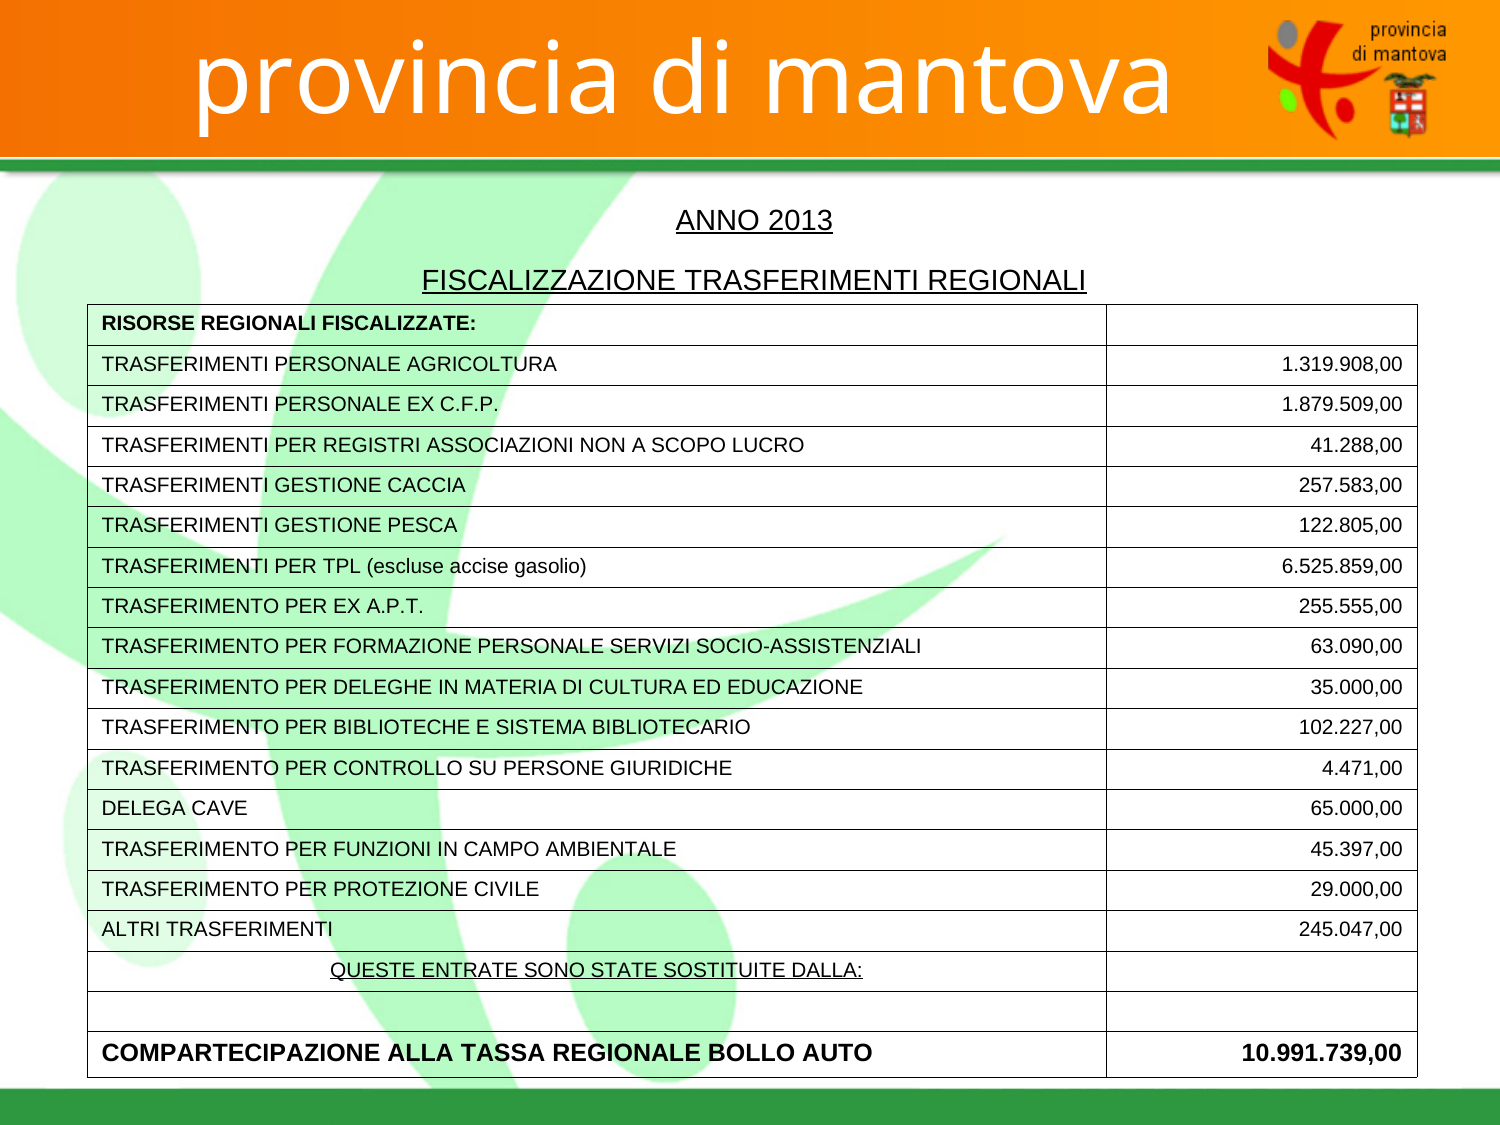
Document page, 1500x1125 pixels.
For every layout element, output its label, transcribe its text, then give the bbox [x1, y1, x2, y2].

table_cell 122.805,00 [1107, 507, 1417, 547]
table_cell TRASFERIMENTI PER REGISTRI ASSOCIAZIONI NON A SCOPO LUCRO [88, 427, 1106, 466]
table_cell TRASFERIMENTO PER FUNZIONI IN CAMPO AMBIENTALE [88, 830, 1106, 870]
text_box provincia di mantova [176, 5, 1205, 142]
table_cell TRASFERIMENTO PER FORMAZIONE PERSONALE SERVIZI SOCIO-ASSISTENZIALI [88, 628, 1106, 668]
table_cell [88, 992, 1106, 1031]
table_cell QUESTE ENTRATE SONO STATE SOSTITUITE DALLA: [88, 952, 1106, 991]
table_cell 6.525.859,00 [1107, 548, 1417, 587]
table_cell TRASFERIMENTO PER DELEGHE IN MATERIA DI CULTURA ED EDUCAZIONE [88, 669, 1106, 708]
table_cell TRASFERIMENTO PER BIBLIOTECHE E SISTEMA BIBLIOTECARIO [88, 709, 1106, 749]
table_cell 1.879.509,00 [1107, 386, 1417, 426]
table_cell TRASFERIMENTI PERSONALE AGRICOLTURA [88, 346, 1106, 385]
table_cell 45.397,00 [1107, 830, 1417, 870]
table_cell TRASFERIMENTI PERSONALE EX C.F.P. [88, 386, 1106, 426]
table_cell 63.090,00 [1107, 628, 1417, 668]
table_cell TRASFERIMENTI GESTIONE PESCA [88, 507, 1106, 547]
table_cell 35.000,00 [1107, 669, 1417, 708]
table_cell 1.319.908,00 [1107, 346, 1417, 385]
table_cell TRASFERIMENTI PER TPL (escluse accise gasolio) [88, 548, 1106, 587]
table_cell 257.583,00 [1107, 467, 1417, 506]
table_cell TRASFERIMENTO PER EX A.P.T. [88, 588, 1106, 627]
table_header ANNO 2013 [338, 196, 1171, 256]
table_cell ALTRI TRASFERIMENTI [88, 911, 1106, 951]
table_cell 41.288,00 [1107, 427, 1417, 466]
table_cell TRASFERIMENTI GESTIONE CACCIA [88, 467, 1106, 506]
table_cell DELEGA CAVE [88, 790, 1106, 829]
table_cell FISCALIZZAZIONE TRASFERIMENTI REGIONALI [338, 256, 1171, 304]
table_header [1107, 305, 1417, 345]
table_cell COMPARTECIPAZIONE ALLA TASSA REGIONALE BOLLO AUTO [88, 1032, 1106, 1077]
table_cell TRASFERIMENTO PER PROTEZIONE CIVILE [88, 871, 1106, 910]
table_cell 29.000,00 [1107, 871, 1417, 910]
picture [1267, 15, 1452, 142]
table_cell 4.471,00 [1107, 750, 1417, 789]
table_cell [1107, 992, 1417, 1031]
table_cell 10.991.739,00 [1107, 1032, 1417, 1077]
table_cell TRASFERIMENTO PER CONTROLLO SU PERSONE GIURIDICHE [88, 750, 1106, 789]
table_cell 102.227,00 [1107, 709, 1417, 749]
table_cell 255.555,00 [1107, 588, 1417, 627]
table_cell 245.047,00 [1107, 911, 1417, 951]
table_header RISORSE REGIONALI FISCALIZZATE: [88, 305, 1106, 345]
table_cell 65.000,00 [1107, 790, 1417, 829]
table_cell [1107, 952, 1417, 991]
picture [0, 157, 1500, 1125]
